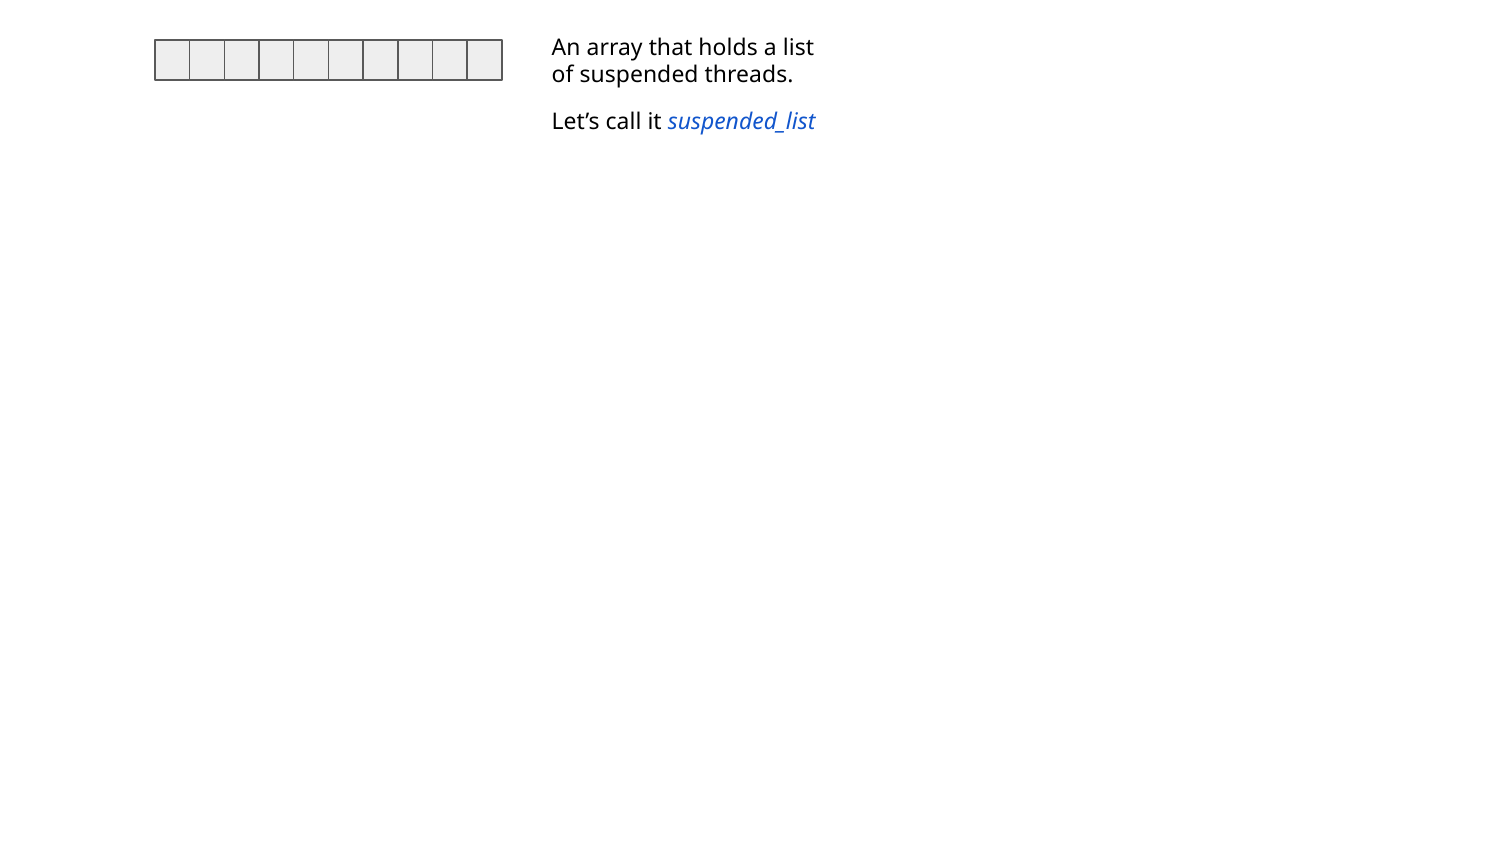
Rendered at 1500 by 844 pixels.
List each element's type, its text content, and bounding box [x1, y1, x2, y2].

text_box Let’s call it suspended_list [536, 93, 832, 148]
text_box An array that holds a list of suspended threads. [536, 32, 832, 87]
text_box [154, 39, 502, 80]
